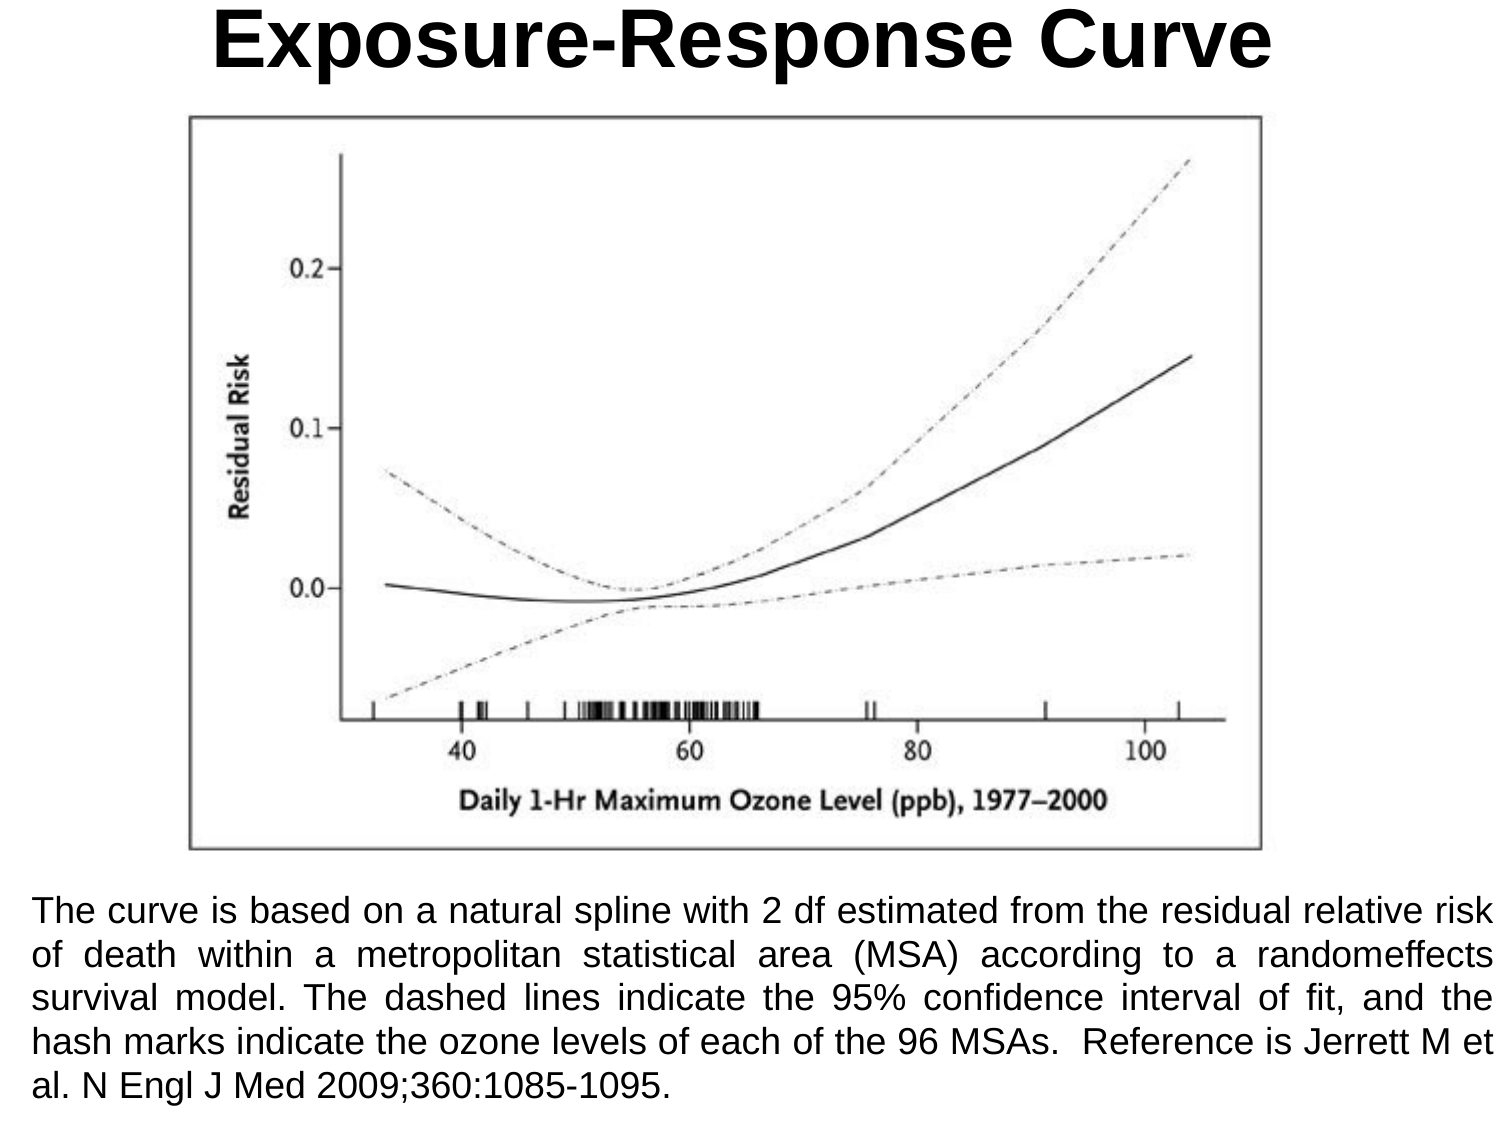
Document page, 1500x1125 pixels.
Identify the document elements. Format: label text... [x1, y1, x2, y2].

text_box Exposure-Response Curve [11, 0, 1475, 87]
text_box The curve is based on a natural spline with 2 df estimated from the residual relative risk of death within a metropolitan statistical area (MSA) according to a random­effects survival model. The dashed lines indicate the 95% confidence interval of fit, and the hash marks indicate the ozone levels of each of the 96 MSAs. Reference is Jerrett M et al. N Engl J Med 2009;360:1085-1095. [31, 888, 1495, 1108]
picture [153, 87, 1299, 887]
